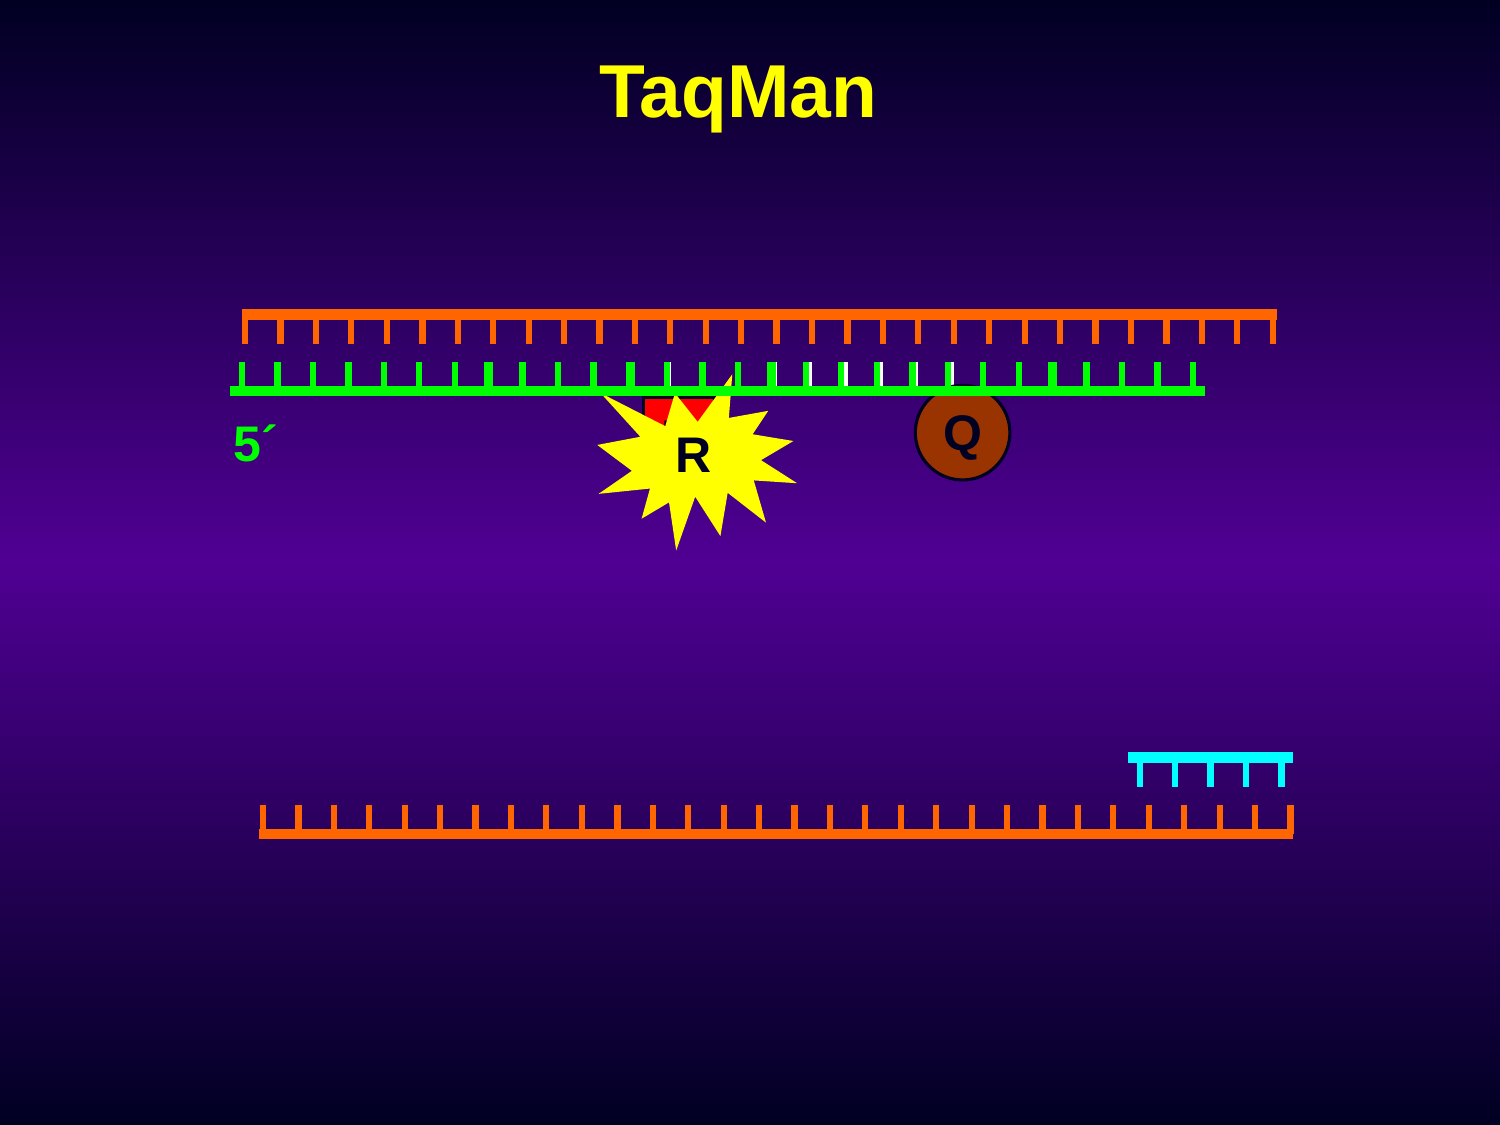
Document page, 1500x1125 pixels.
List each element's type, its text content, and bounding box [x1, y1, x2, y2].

text_box R [597, 396, 798, 551]
text_box Q [915, 396, 1010, 480]
text_box R [643, 397, 673, 424]
text_box 5´ [218, 408, 302, 480]
title TaqMan [64, 35, 1413, 149]
text_box R [679, 397, 715, 420]
text_box R [723, 374, 733, 386]
